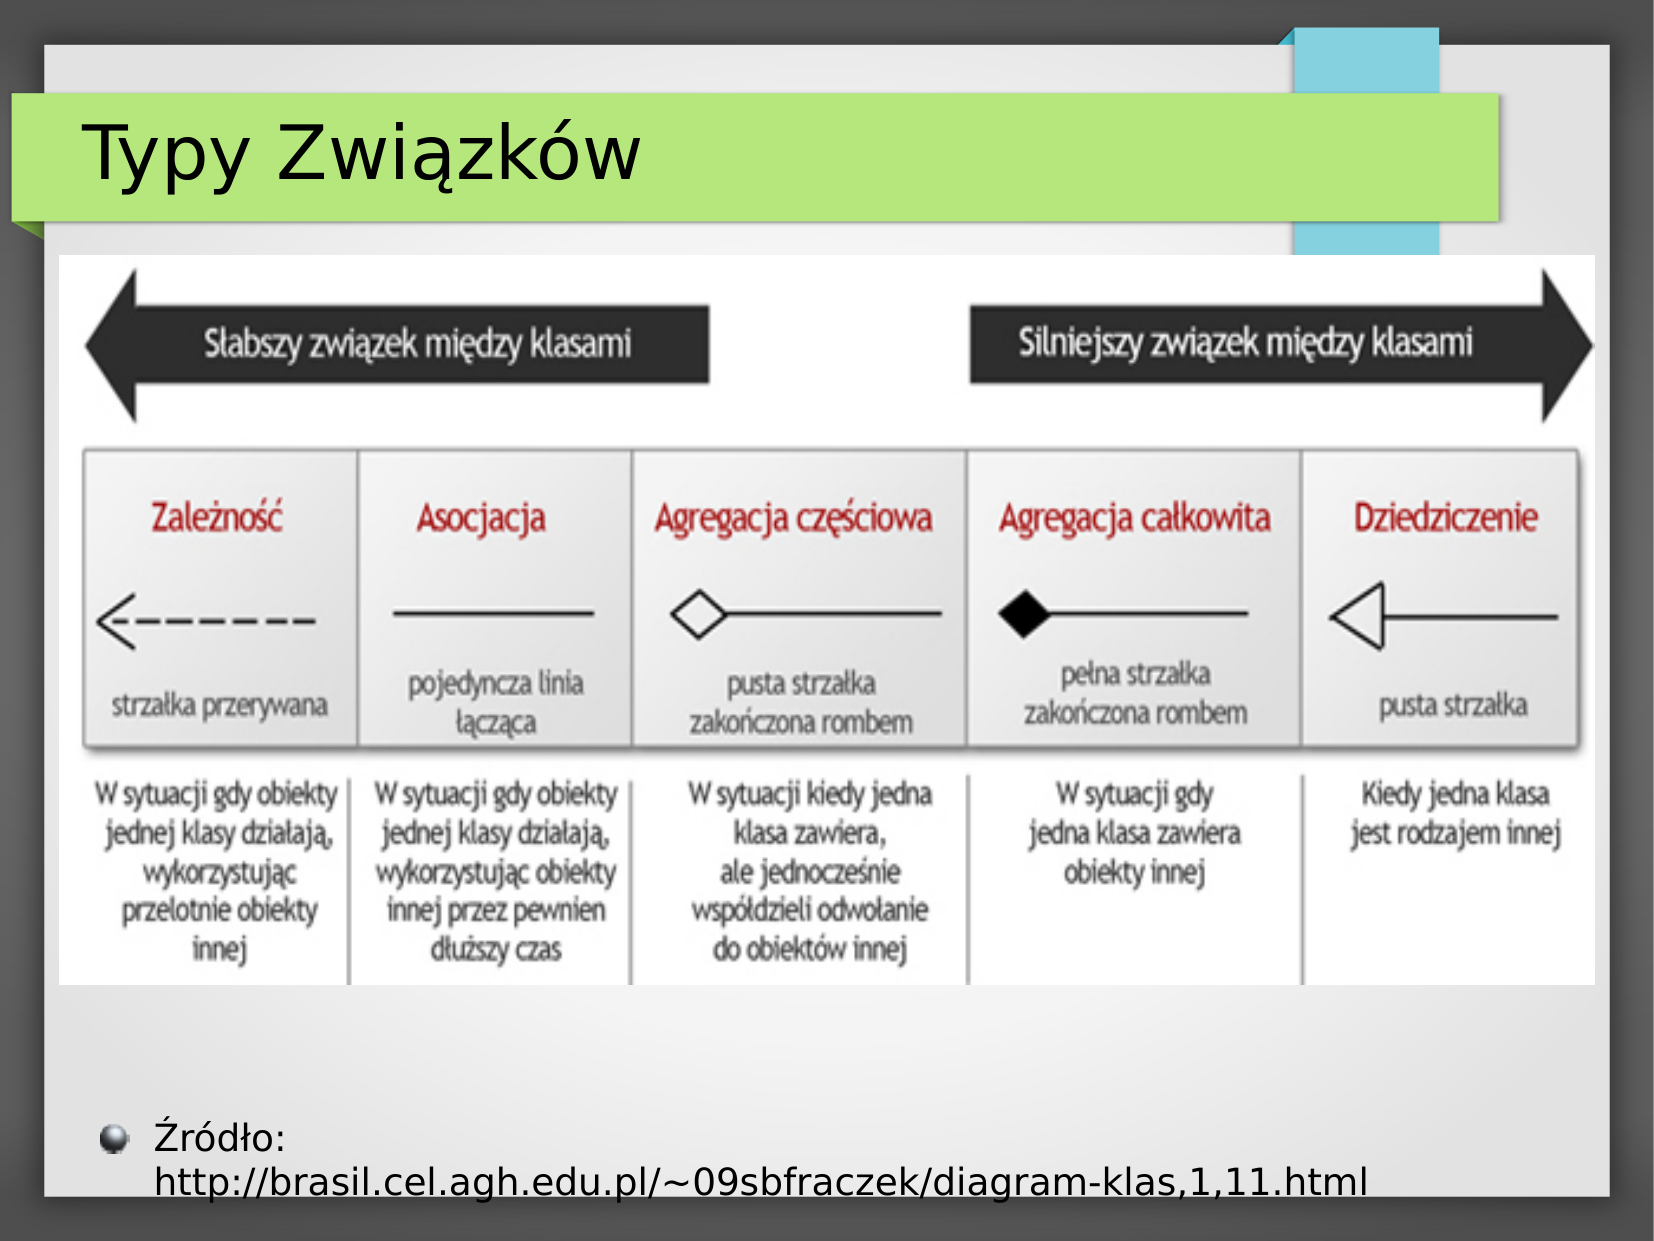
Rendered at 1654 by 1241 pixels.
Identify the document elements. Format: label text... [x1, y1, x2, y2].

title Typy Związków [82, 94, 1264, 213]
picture [0, 0, 1654, 1241]
list Źródło: http://brasil.cel.agh.edu.pl/~09sbfraczek/diagram-klas,1,11.html [82, 1117, 1571, 1241]
